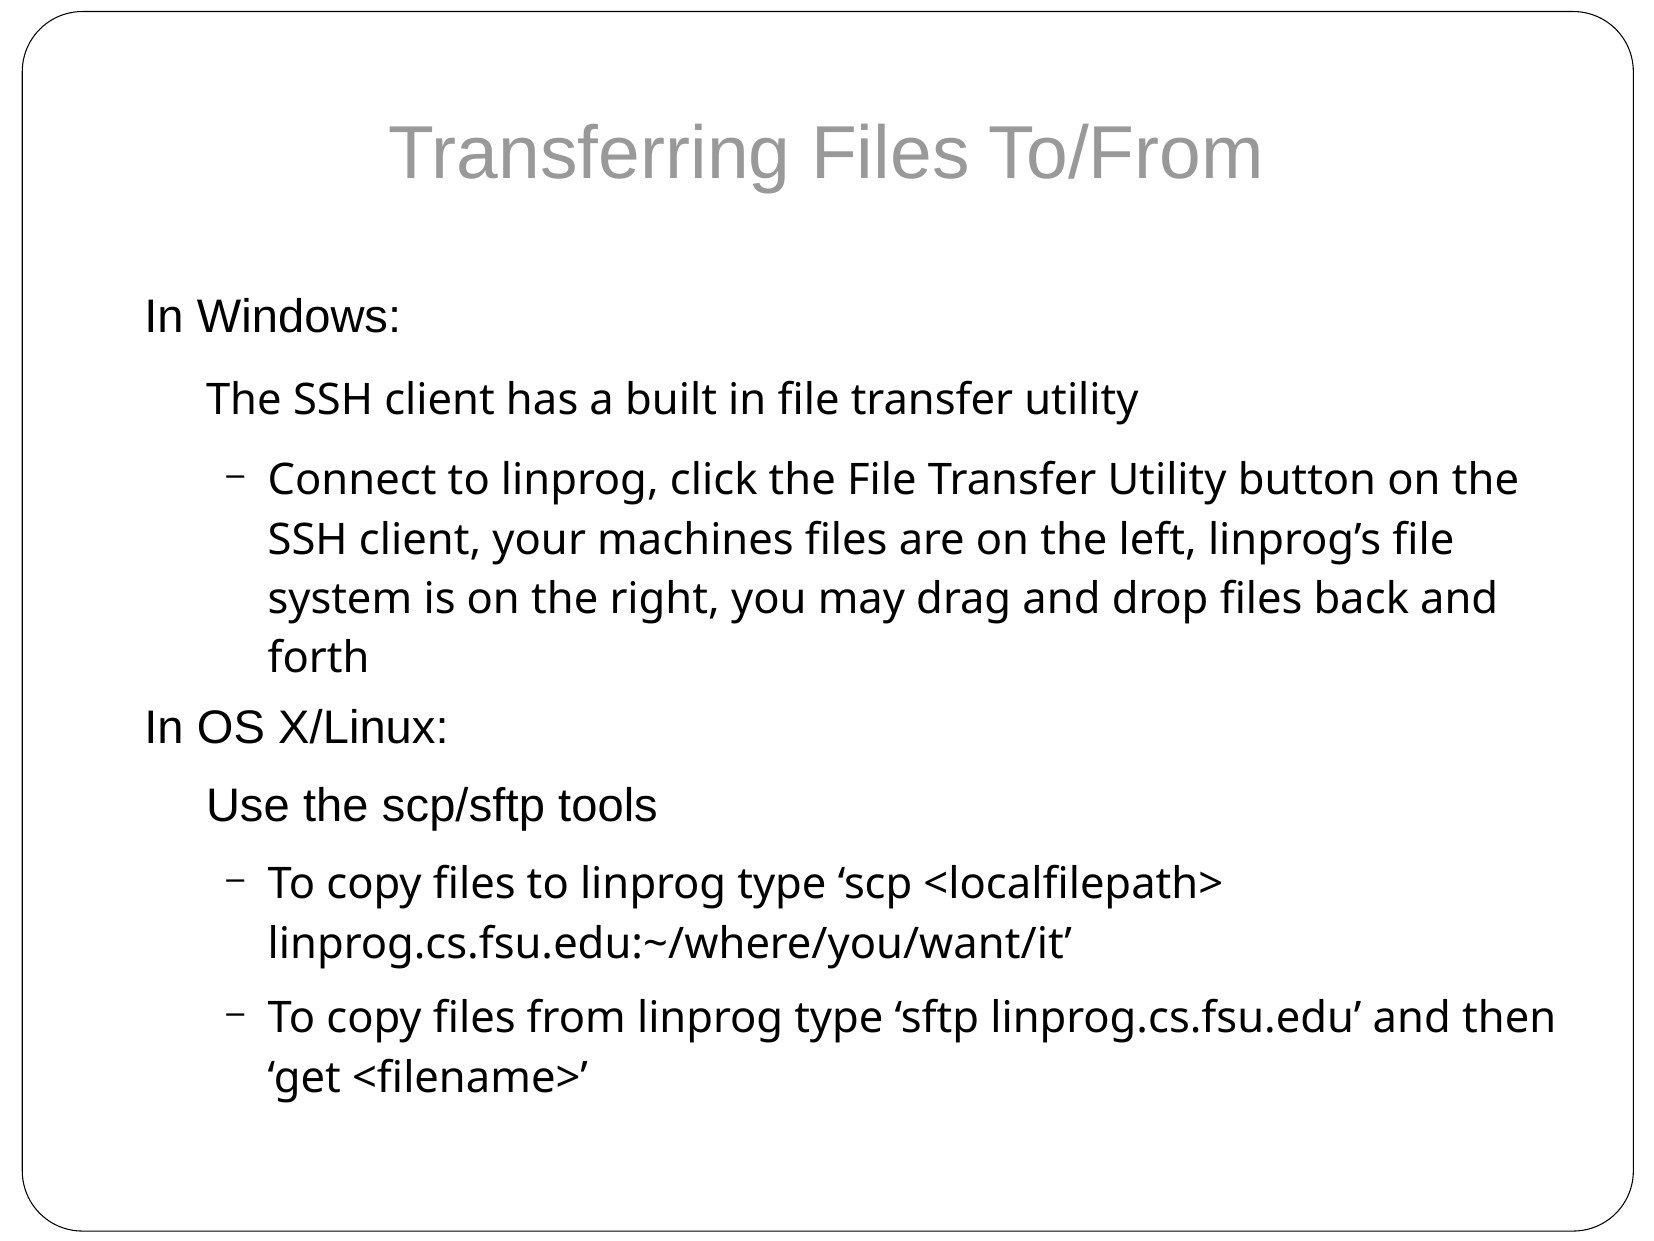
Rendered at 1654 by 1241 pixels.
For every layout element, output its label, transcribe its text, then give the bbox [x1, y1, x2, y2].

title Transferring Files To/From [82, 56, 1571, 250]
list In Windows: The SSH client has a built in file transfer utility Connect to linprog, click the File Transfer Utility button on the SSH client, your machines files are on the left, linprog’s file system is on the right, you may drag and drop files back and forth In OS X/Linux: Use the scp/sftp tools To copy files to linprog type ‘scp <localfilepath> linprog.cs.fsu.edu:~/where/you/want/it’ To copy files from linprog type ‘sftp linprog.cs.fsu.edu’ and then ‘get <filename>’ [82, 290, 1571, 1109]
